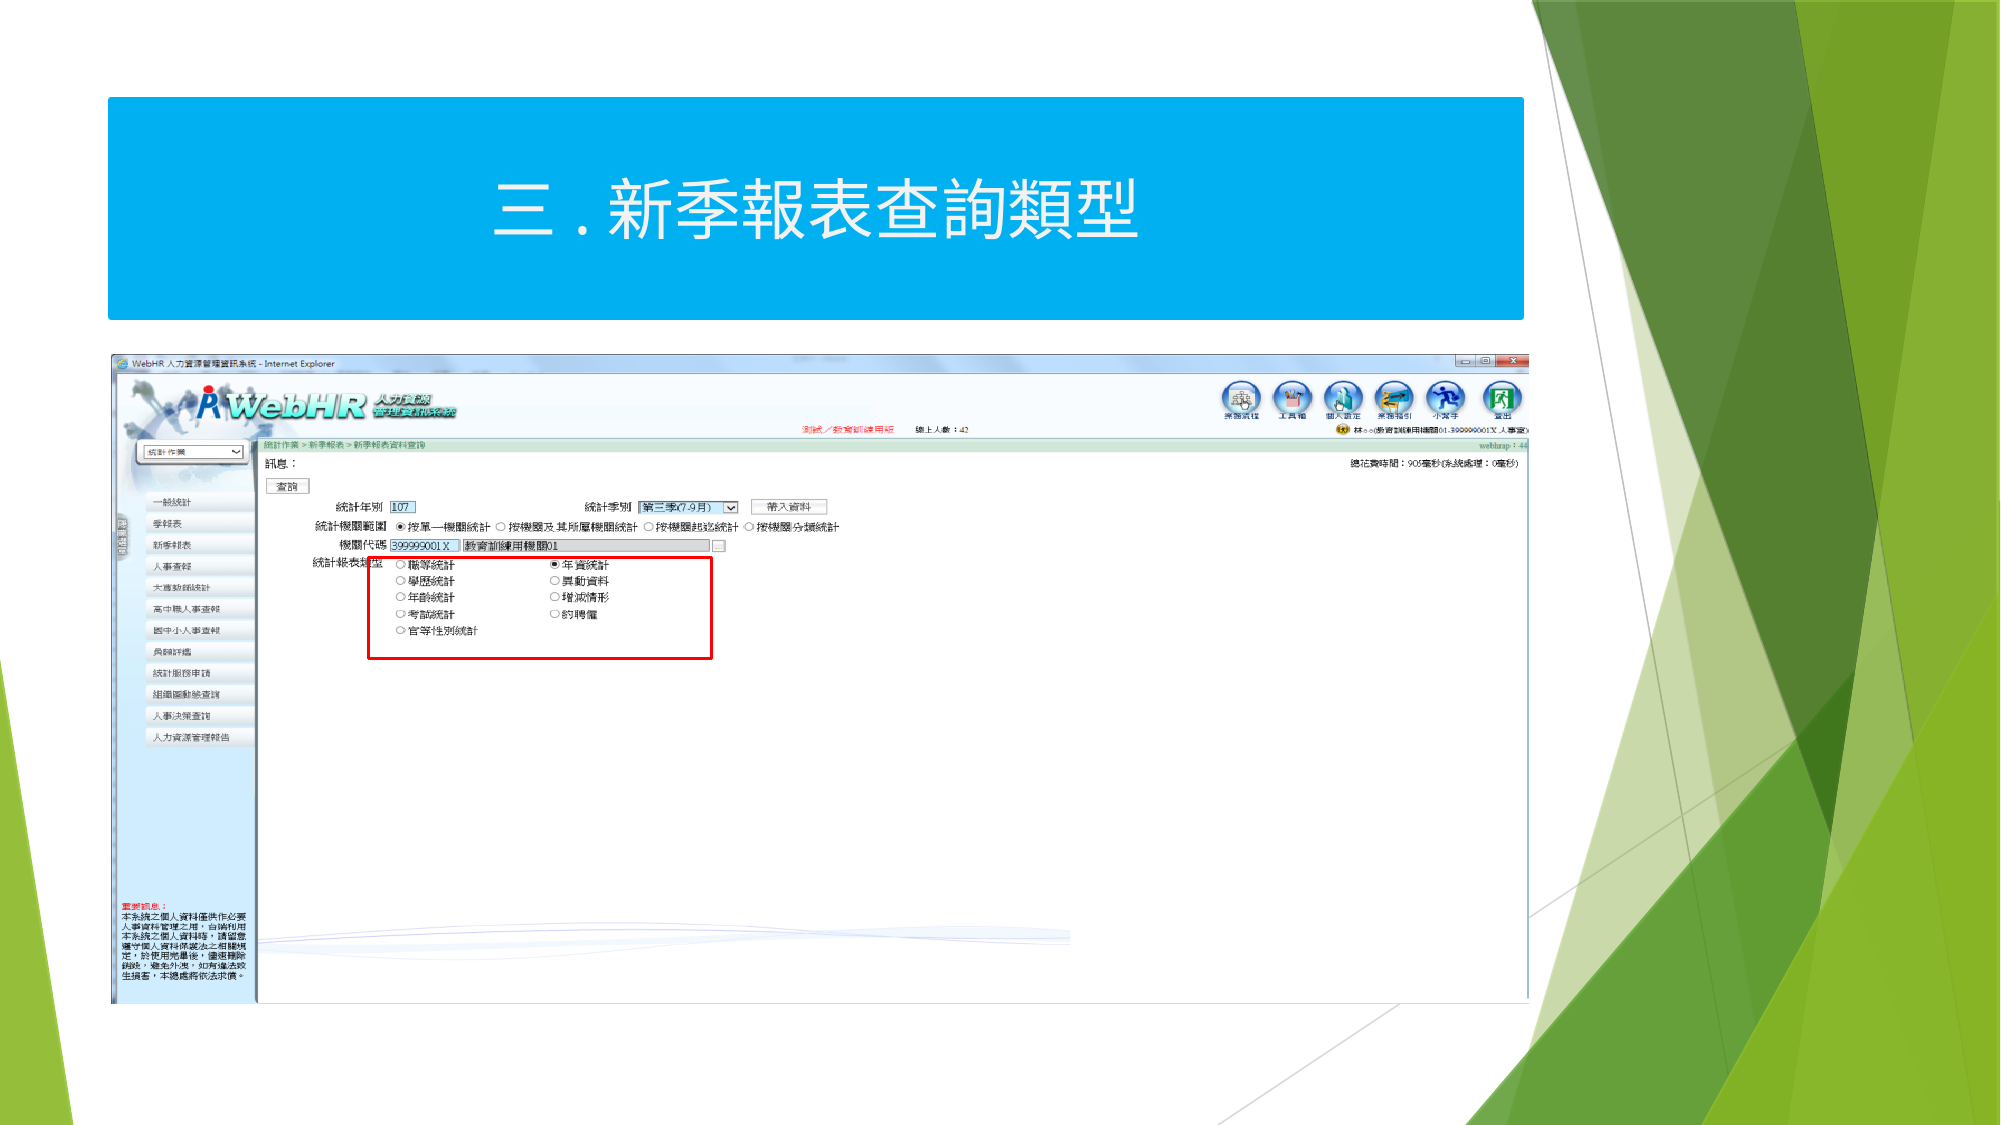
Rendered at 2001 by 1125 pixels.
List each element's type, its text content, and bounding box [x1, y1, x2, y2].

picture [111, 354, 1529, 1004]
title 三.新季報表查詢類型 [111, 99, 1522, 317]
